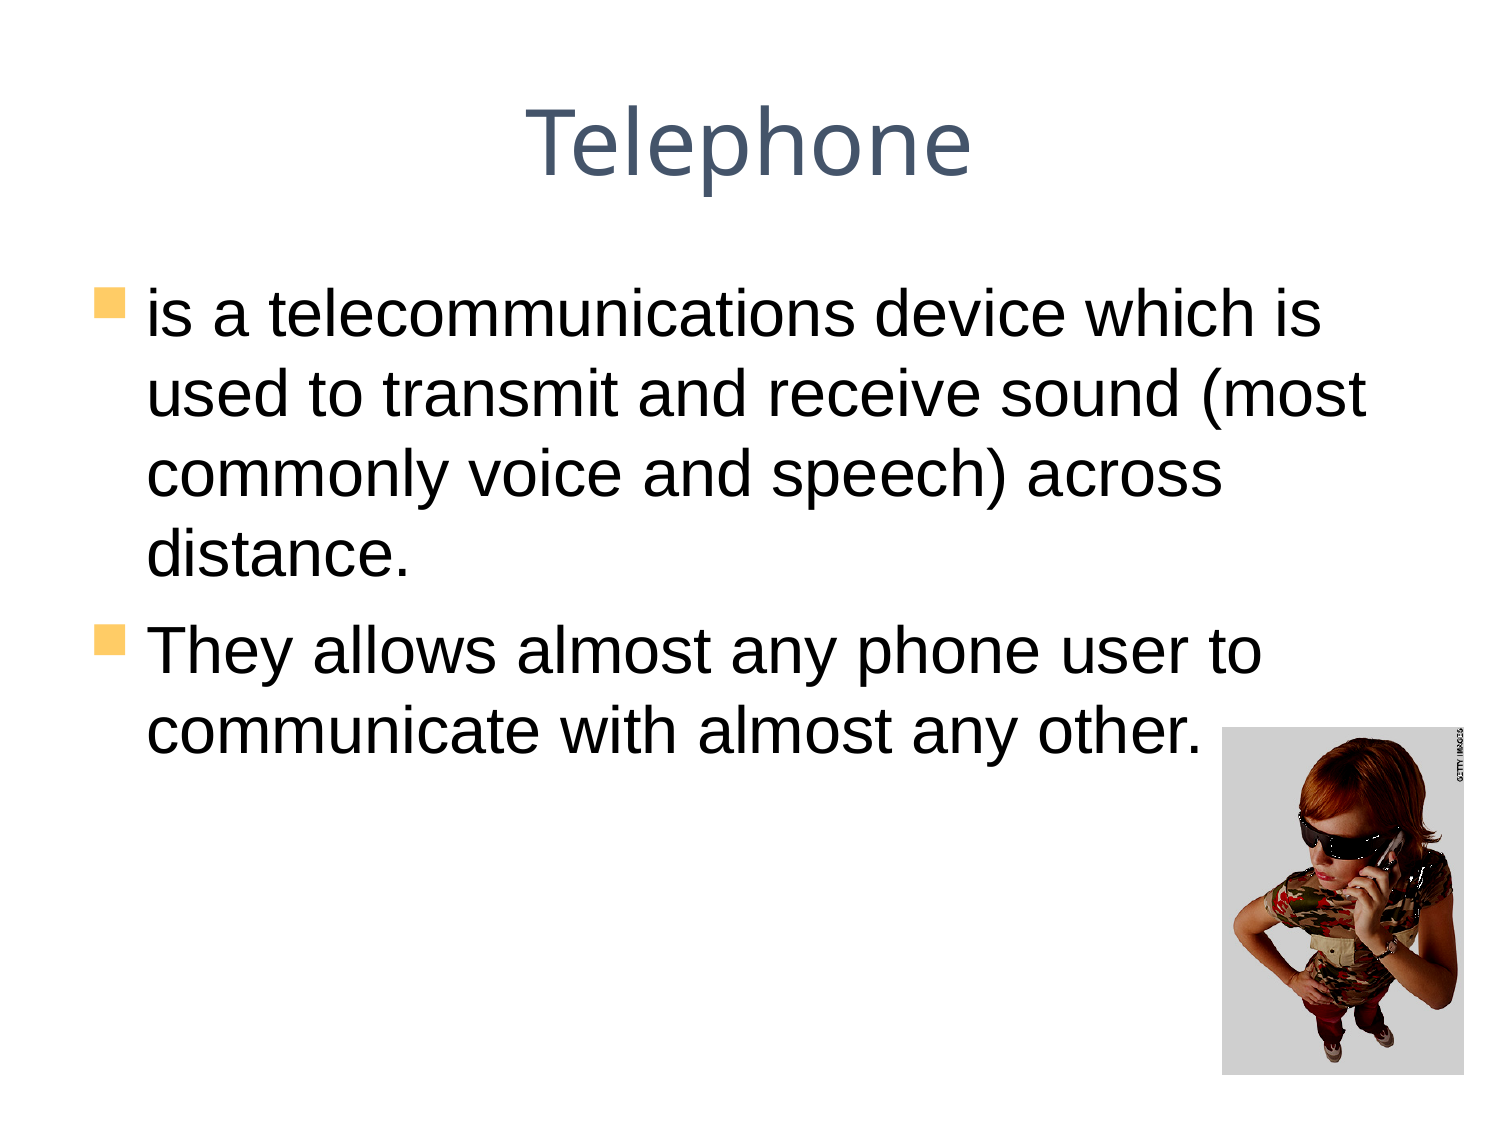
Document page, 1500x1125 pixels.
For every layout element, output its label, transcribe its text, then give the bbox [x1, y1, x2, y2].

picture [1222, 727, 1464, 1075]
title Telephone [75, 45, 1425, 233]
list is a telecommunications device which is used to transmit and receive sound (most commonly voice and speech) across distance. They allows almost any phone user to communicate with almost any other. [75, 262, 1425, 1000]
